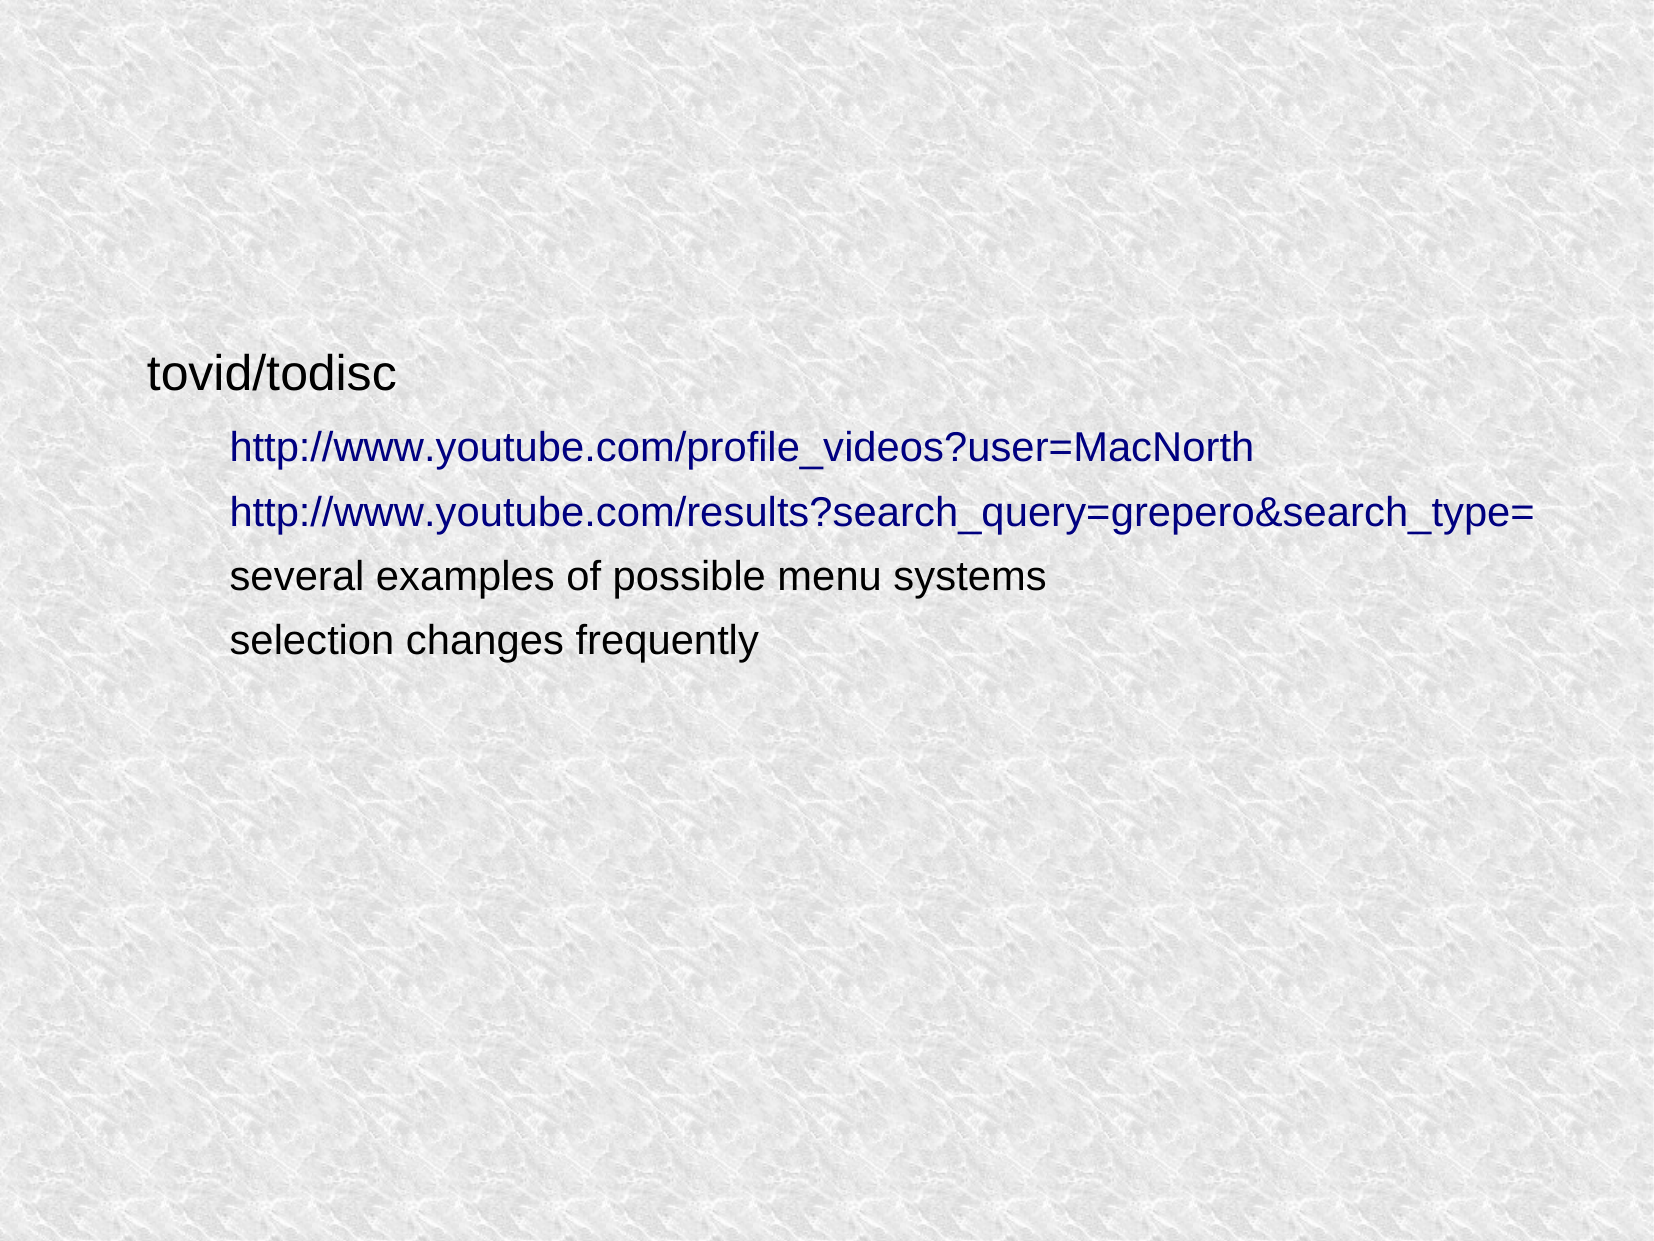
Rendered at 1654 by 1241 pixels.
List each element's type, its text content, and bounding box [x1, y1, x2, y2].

list tovid/todisc http://www.youtube.com/profile_videos?user=MacNorth http://www.youtube.com/results?search_query=grepero&search_type= several examples of possible menu systems selection changes frequently [52, 344, 1654, 1127]
picture [0, 0, 1654, 1241]
